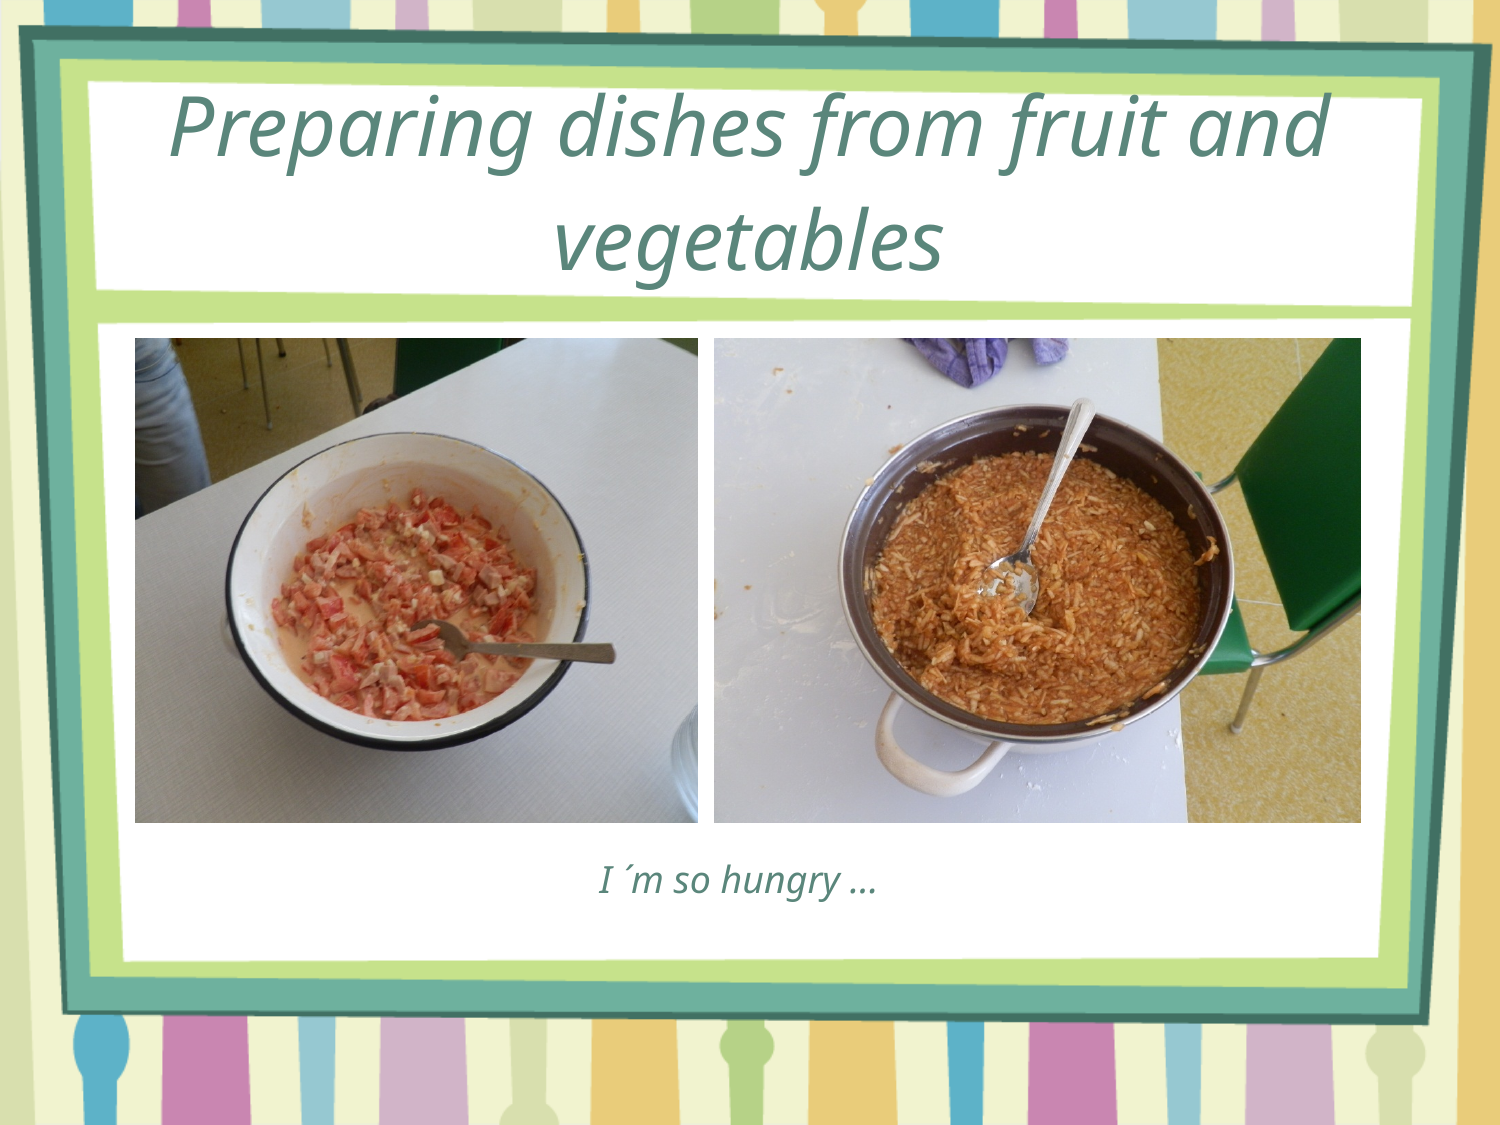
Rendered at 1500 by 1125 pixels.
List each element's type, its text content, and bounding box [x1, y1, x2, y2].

title Preparing dishes from fruit and vegetables [75, 87, 1425, 275]
picture [0, 0, 1500, 1125]
text_box I ´m so hungry … [312, 845, 1176, 907]
